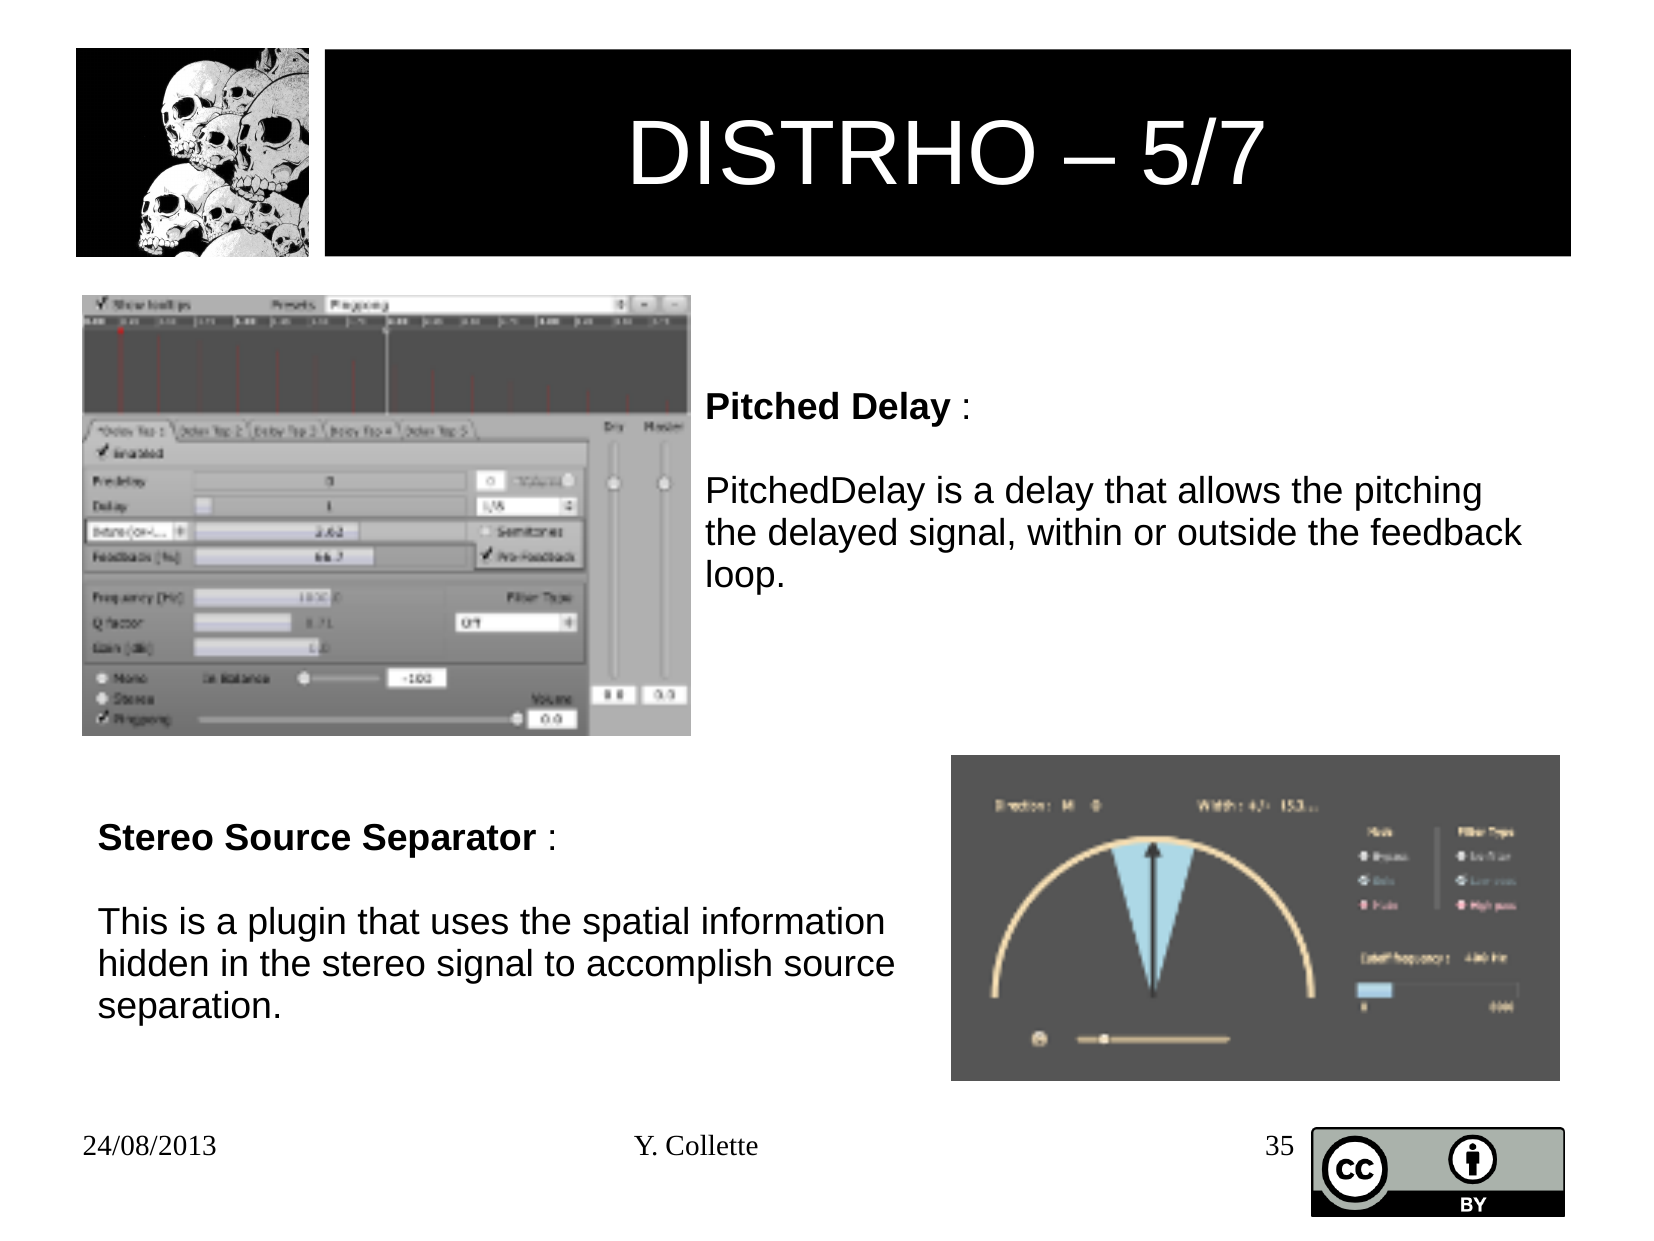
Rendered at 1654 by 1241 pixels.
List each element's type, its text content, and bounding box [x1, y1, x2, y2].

picture [82, 295, 691, 736]
title DISTRHO – 5/7 [324, 49, 1571, 257]
picture [1311, 1127, 1565, 1217]
picture [951, 755, 1560, 1081]
text_box Stereo Source Separator : This is a plugin that uses the spatial information hidden in the stereo signal to accomplish source separation. [82, 809, 922, 1034]
picture [76, 48, 309, 257]
text_box Pitched Delay : PitchedDelay is a delay that allows the pitching the delayed signal, within or outside the feedback loop. [690, 377, 1560, 603]
